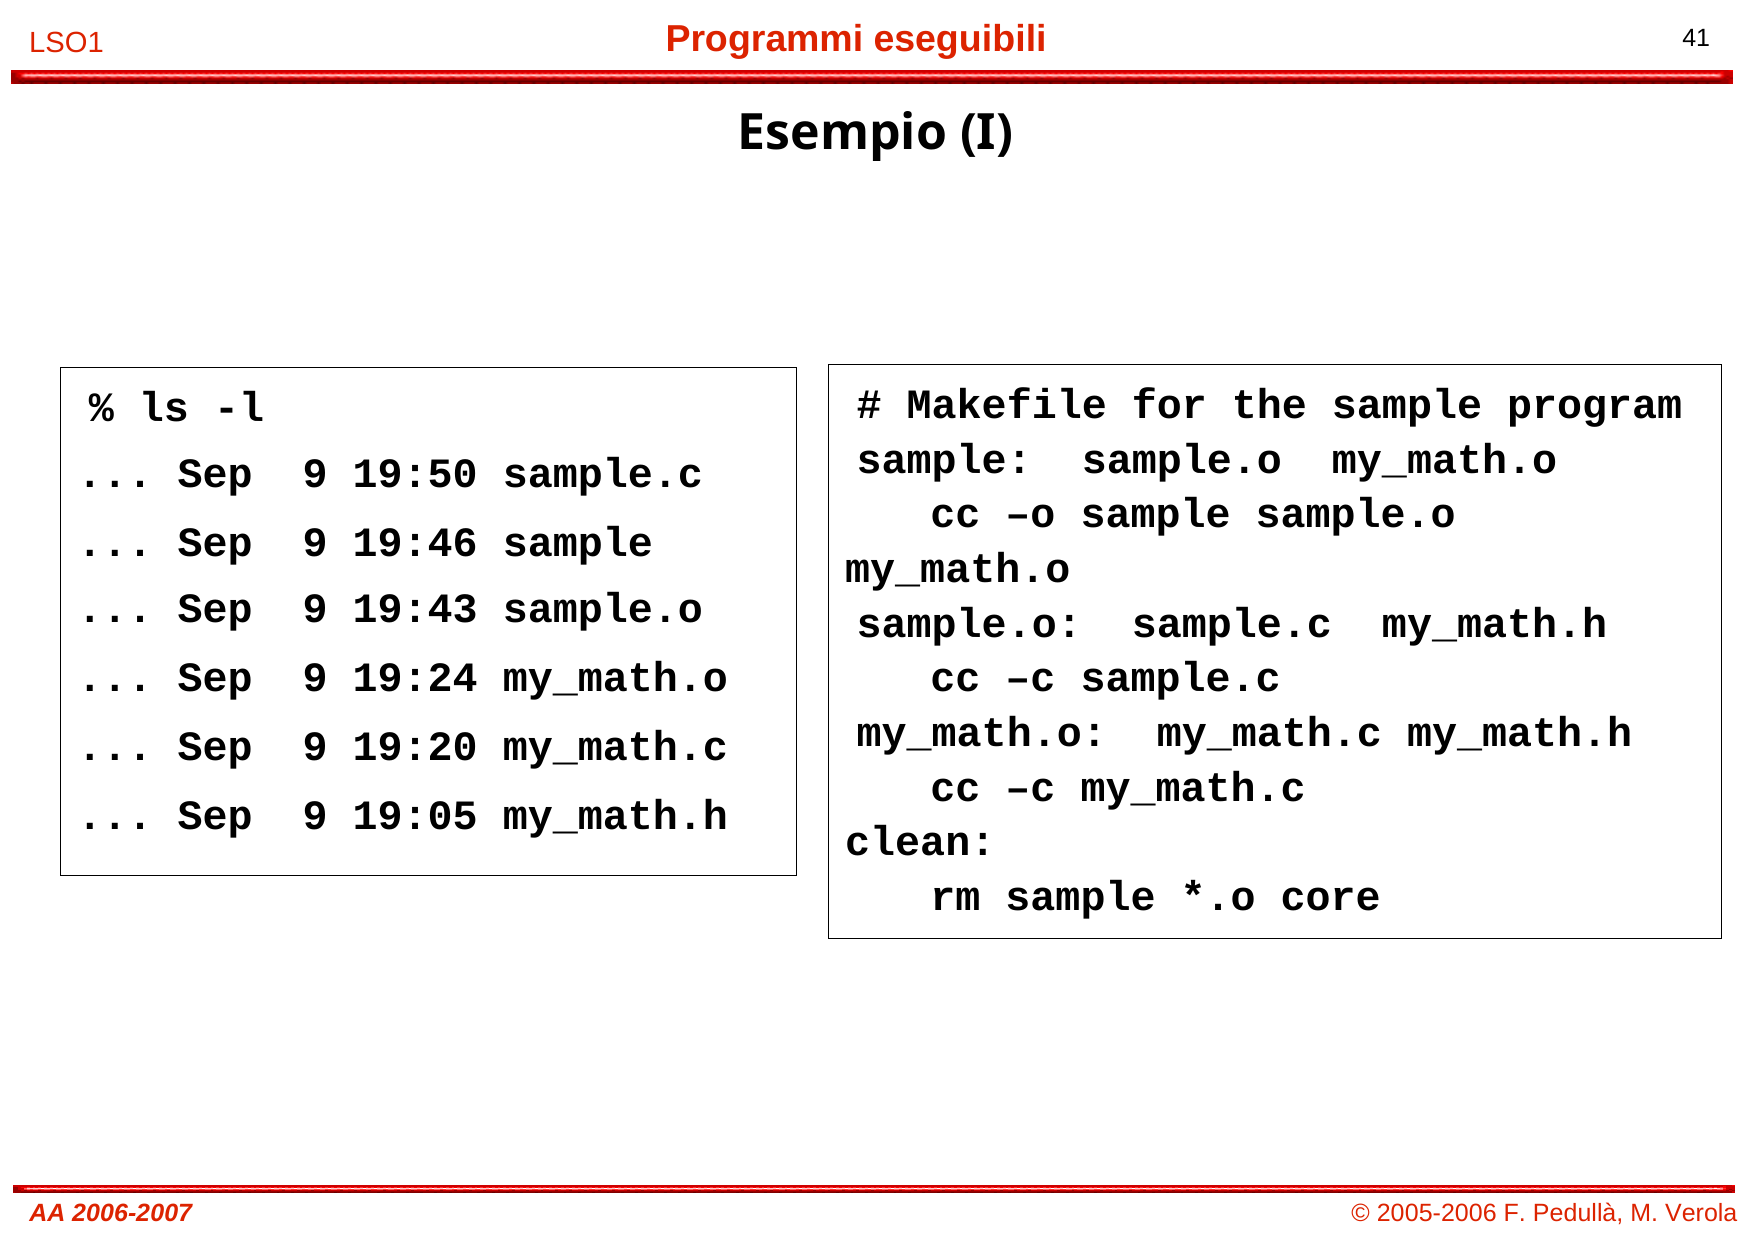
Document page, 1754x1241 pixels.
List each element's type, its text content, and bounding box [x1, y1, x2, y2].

title Esempio (I) [570, 76, 1182, 188]
list # Makefile for the sample program sample: sample.o my_math.o cc –o sample sample.o my_math.o sample.o: sample.c my_math.h cc –c sample.c my_math.o: my_math.c my_math.h cc –c my_math.c clean: rm sample *.o core [828, 364, 1722, 939]
list % ls -l ... Sep 9 19:50 sample.c ... Sep 9 19:46 sample ... Sep 9 19:43 sample.o ... Sep 9 19:24 my_math.o ... Sep 9 19:20 my_math.c ... Sep 9 19:05 my_math.h [60, 367, 797, 876]
picture [13, 1185, 1735, 1193]
picture [11, 70, 1733, 84]
